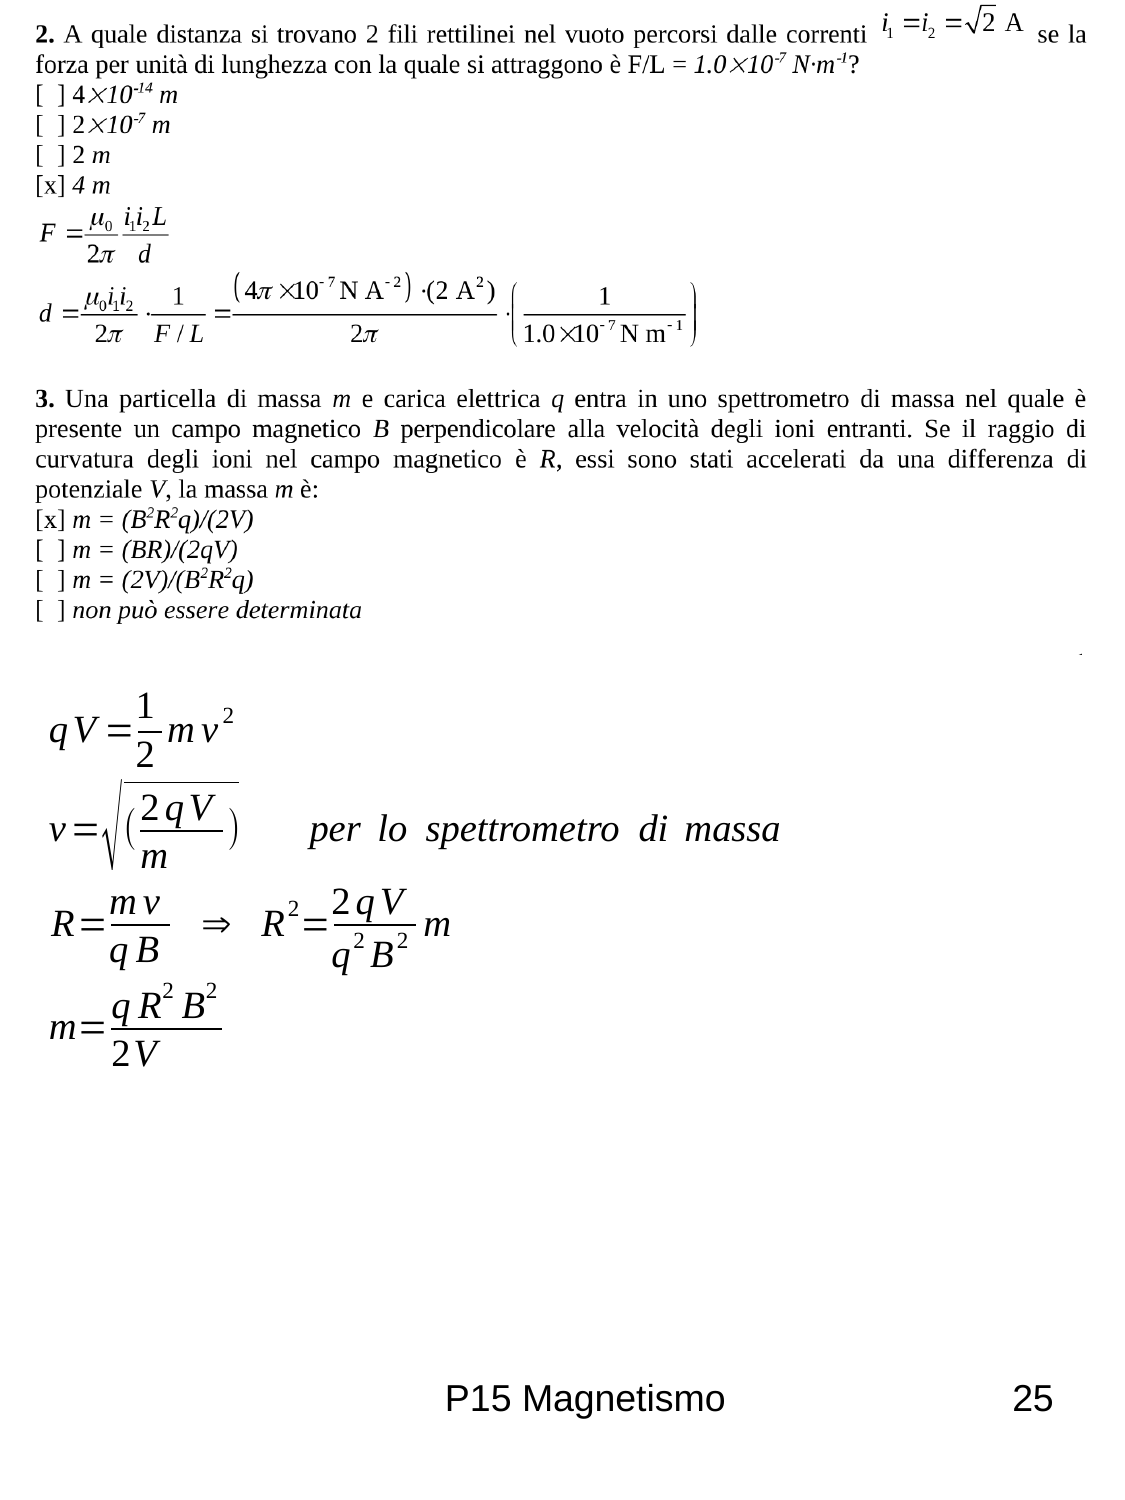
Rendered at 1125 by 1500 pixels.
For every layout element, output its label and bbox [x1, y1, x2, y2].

picture [11, 0, 1125, 655]
chart [38, 685, 796, 1075]
